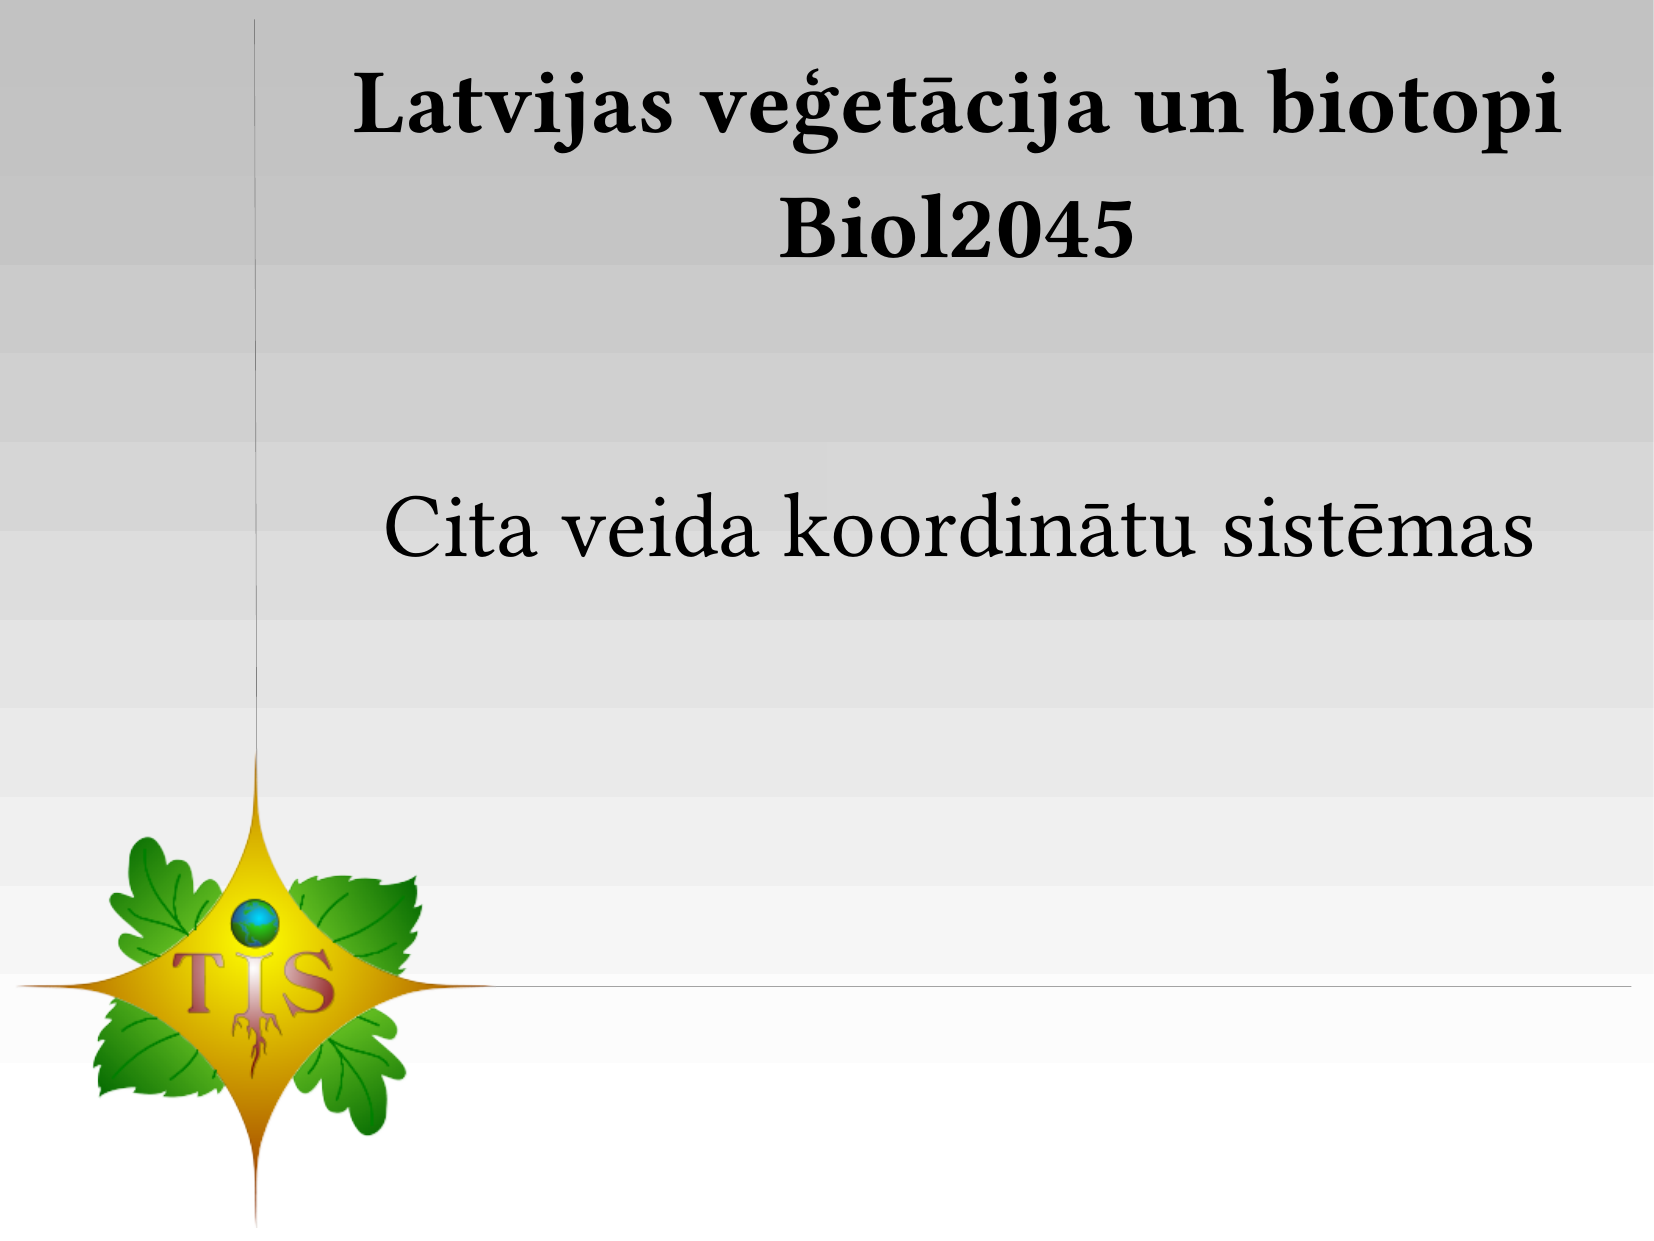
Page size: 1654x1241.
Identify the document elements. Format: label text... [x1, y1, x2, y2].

picture [0, 0, 1654, 1241]
title Cita veida koordinātu sistēmas [327, 413, 1595, 621]
